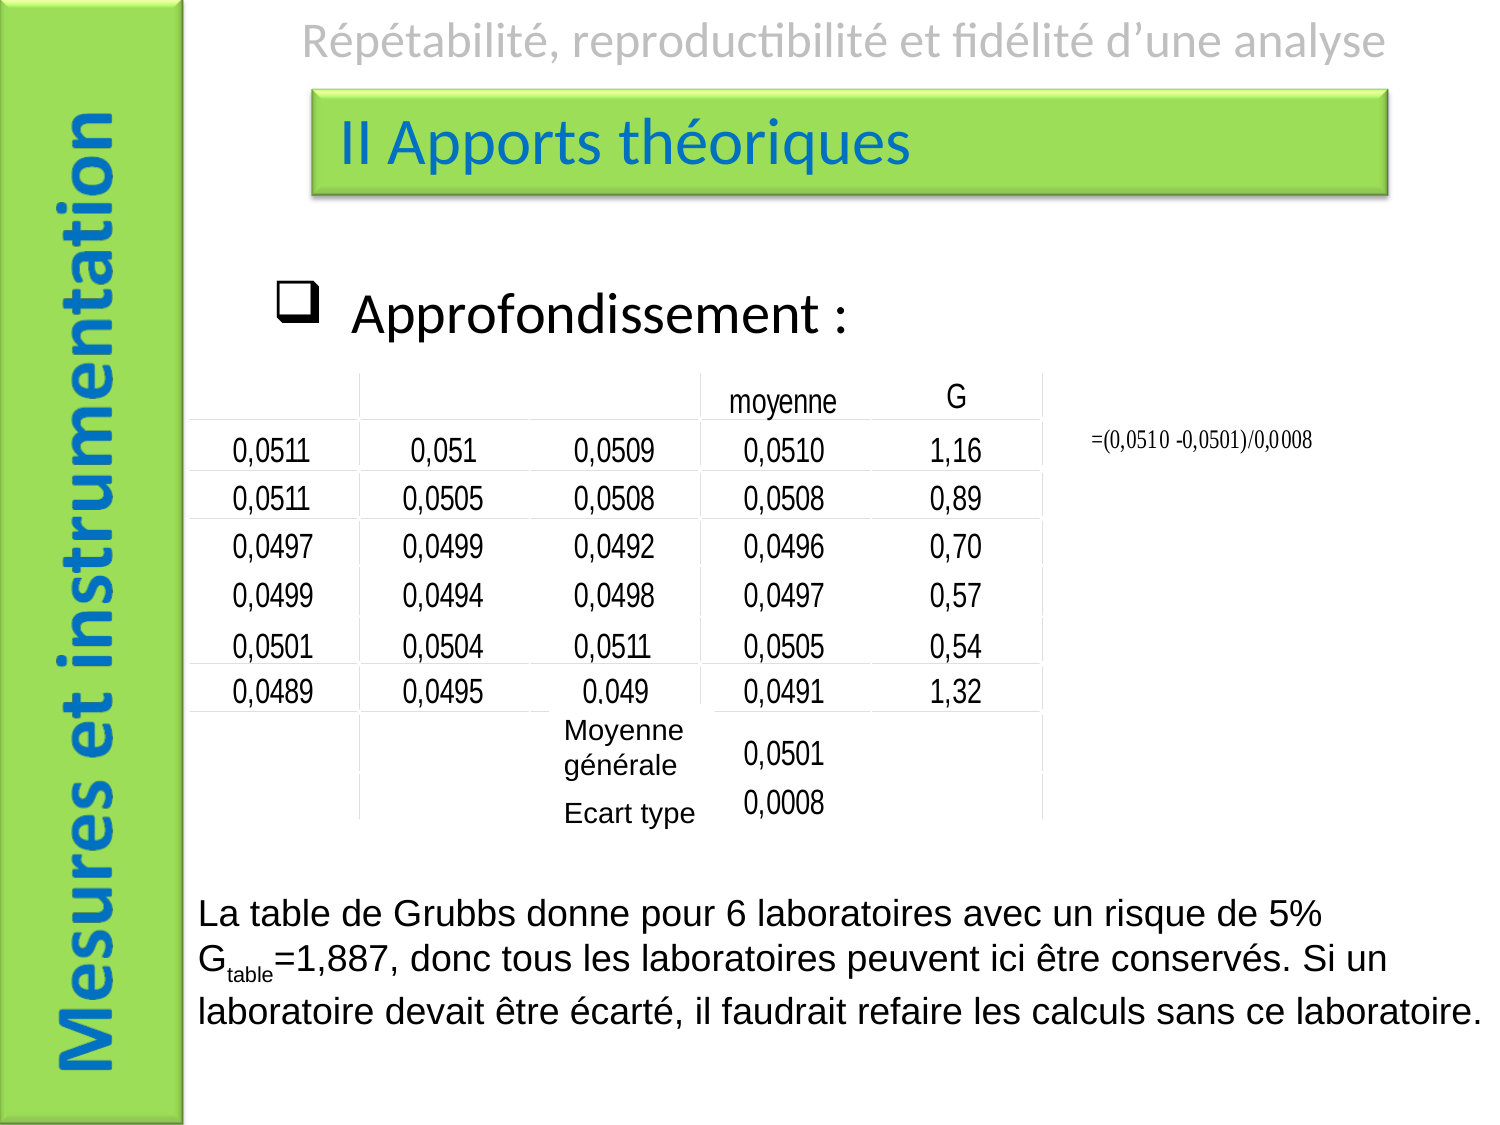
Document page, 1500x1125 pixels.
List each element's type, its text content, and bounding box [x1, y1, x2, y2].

text_box Ecart type [549, 786, 722, 837]
picture [0, 0, 1500, 1125]
text_box Répétabilité, reproductibilité et fidélité d’une analyse [206, 0, 1483, 76]
text_box Moyenne générale [549, 704, 715, 786]
text_box La table de Grubbs donne pour 6 laboratoires avec un risque de 5% Gtable=1,887, donc tous les laboratoires peuvent ici être conservés. Si un laboratoire devait être écarté, il faudrait refaire les calculs sans ce laboratoire. [183, 881, 1500, 1059]
text_box II Apports théoriques [324, 90, 1388, 186]
text_box Approfondissement : [183, 267, 1500, 339]
picture [303, 84, 1397, 209]
